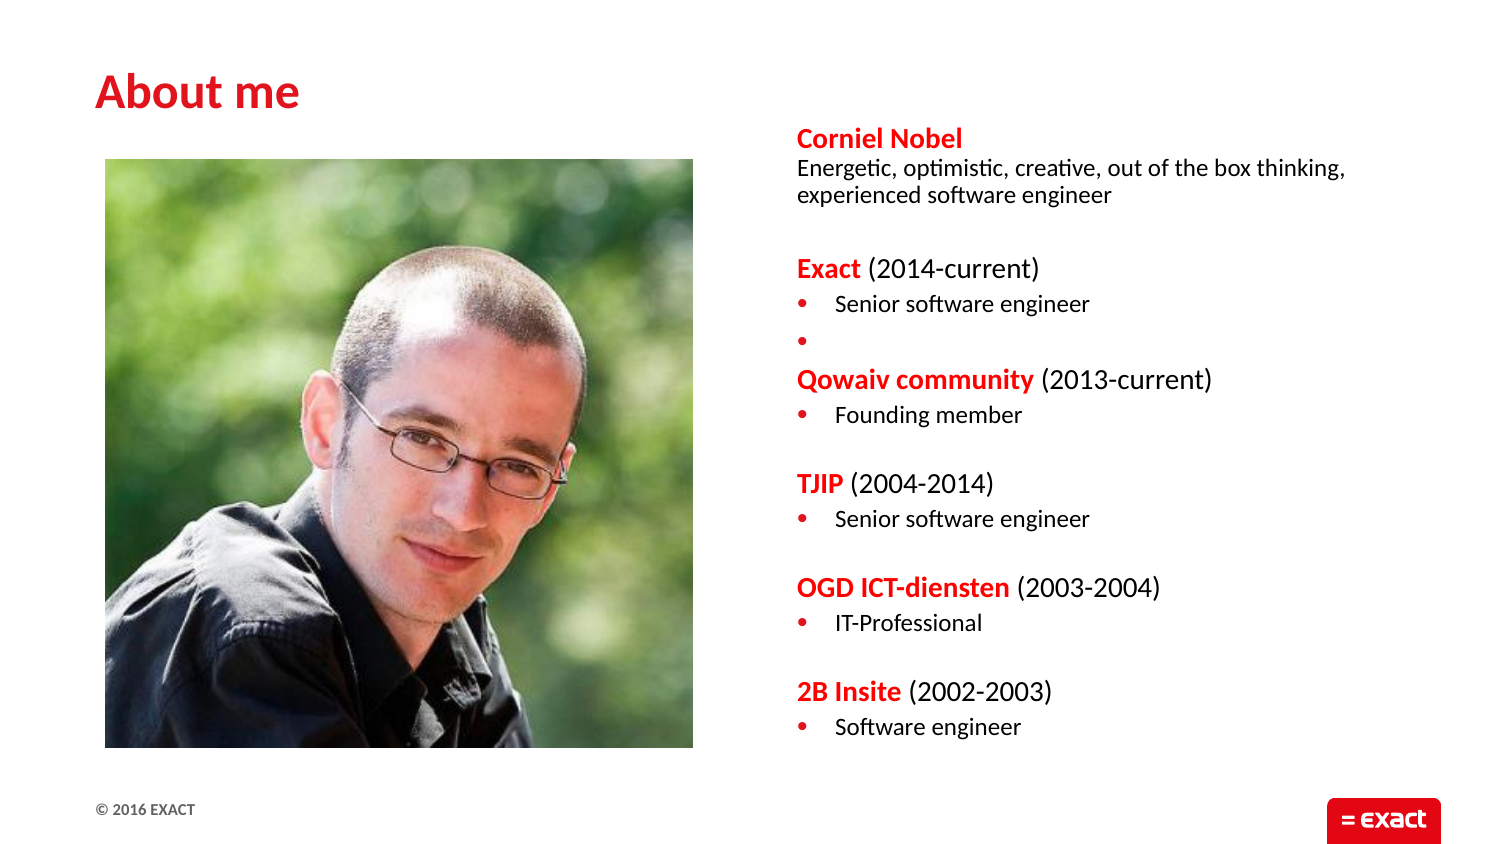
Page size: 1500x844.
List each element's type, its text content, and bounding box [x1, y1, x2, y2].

title About me [79, 62, 1421, 128]
picture [105, 159, 693, 748]
list Corniel Nobel Energetic, optimistic, creative, out of the box thinking, experienced software engineer Exact (2014-current) Senior software engineer Qowaiv community (2013-current) Founding member TJIP (2004-2014) Senior software engineer OGD ICT-diensten (2003-2004) IT-Professional 2B Insite (2002-2003) Software engineer [782, 116, 1421, 755]
